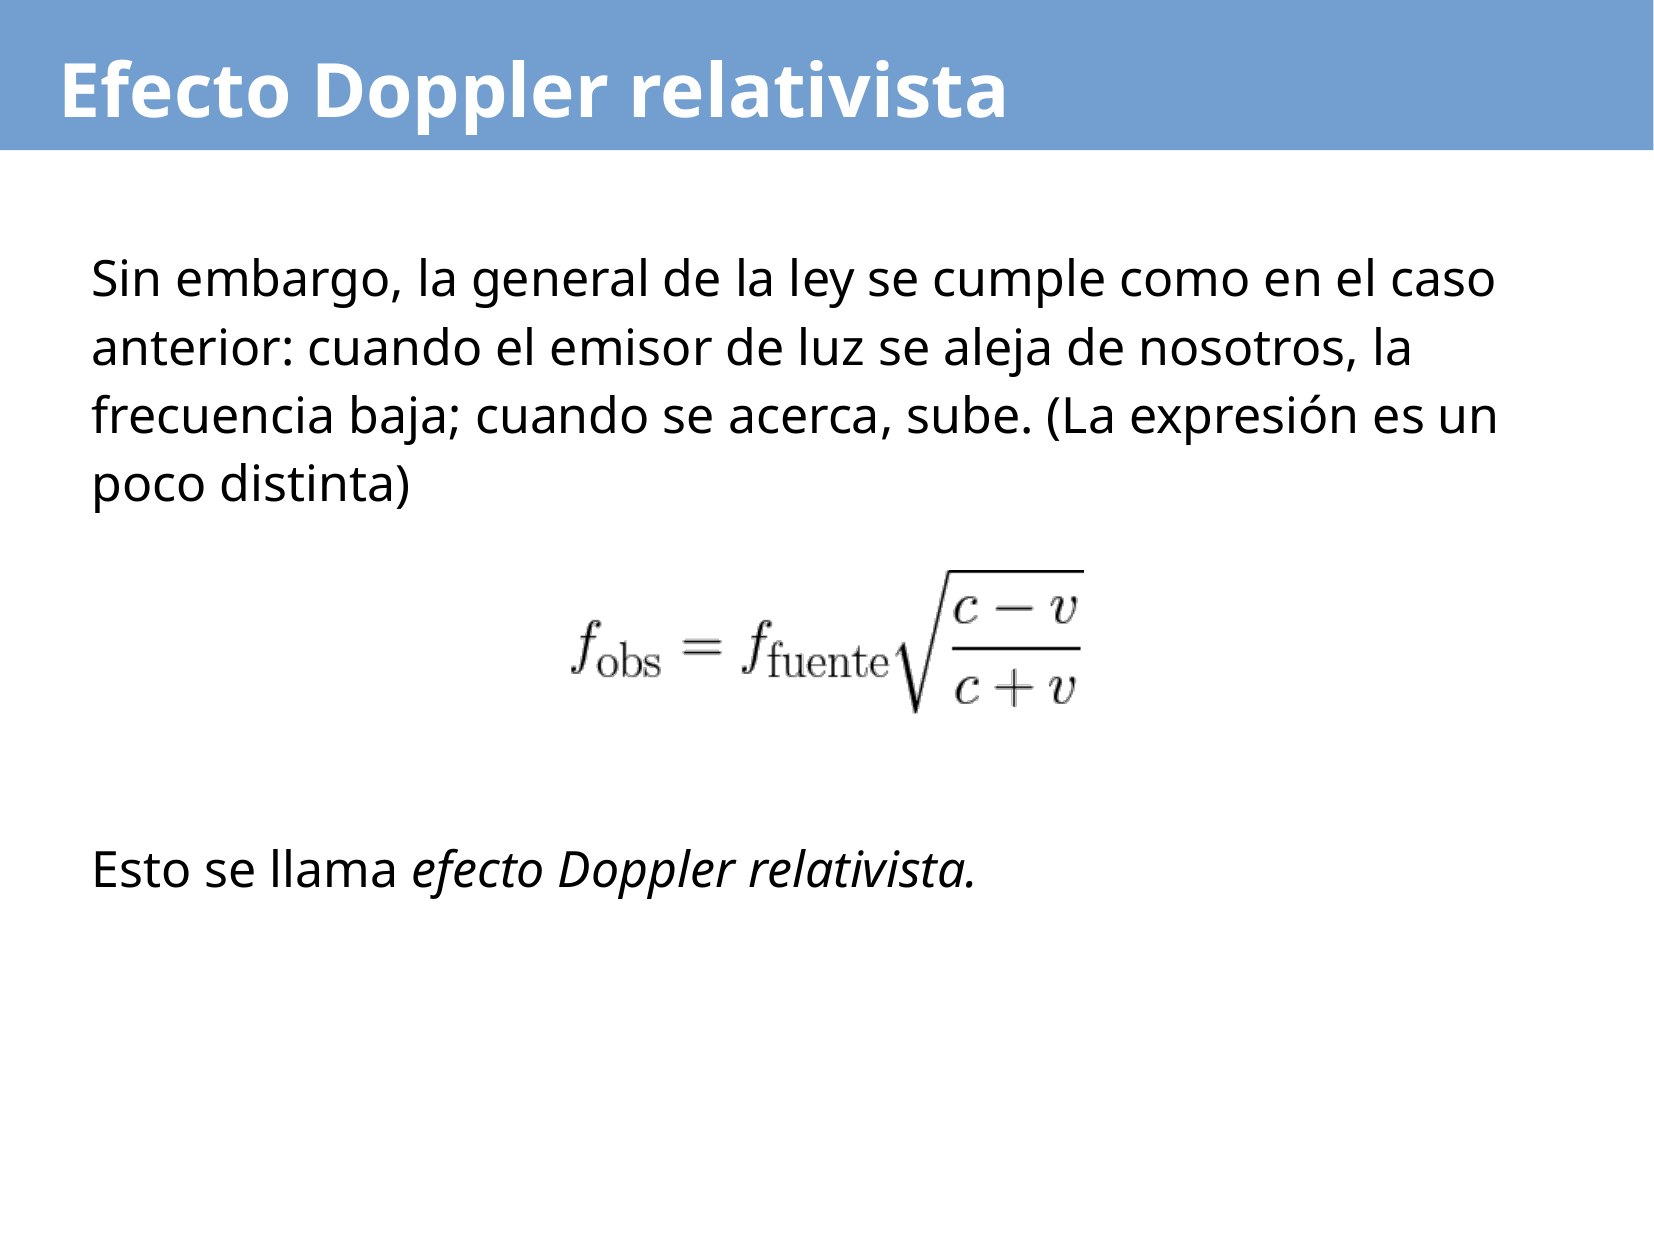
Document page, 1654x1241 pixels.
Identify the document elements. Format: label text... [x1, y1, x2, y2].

text_box Sin embargo, la general de la ley se cumple como en el caso anterior: cuando el emisor de luz se aleja de nosotros, la frecuencia baja; cuando se acerca, sube. (La expresión es un poco distinta) [76, 236, 1577, 431]
text_box [0, 0, 1654, 151]
text_box Efecto Doppler relativista [44, 30, 924, 135]
text_box Esto se llama efecto Doppler relativista. [76, 826, 1577, 902]
picture [570, 570, 1084, 715]
